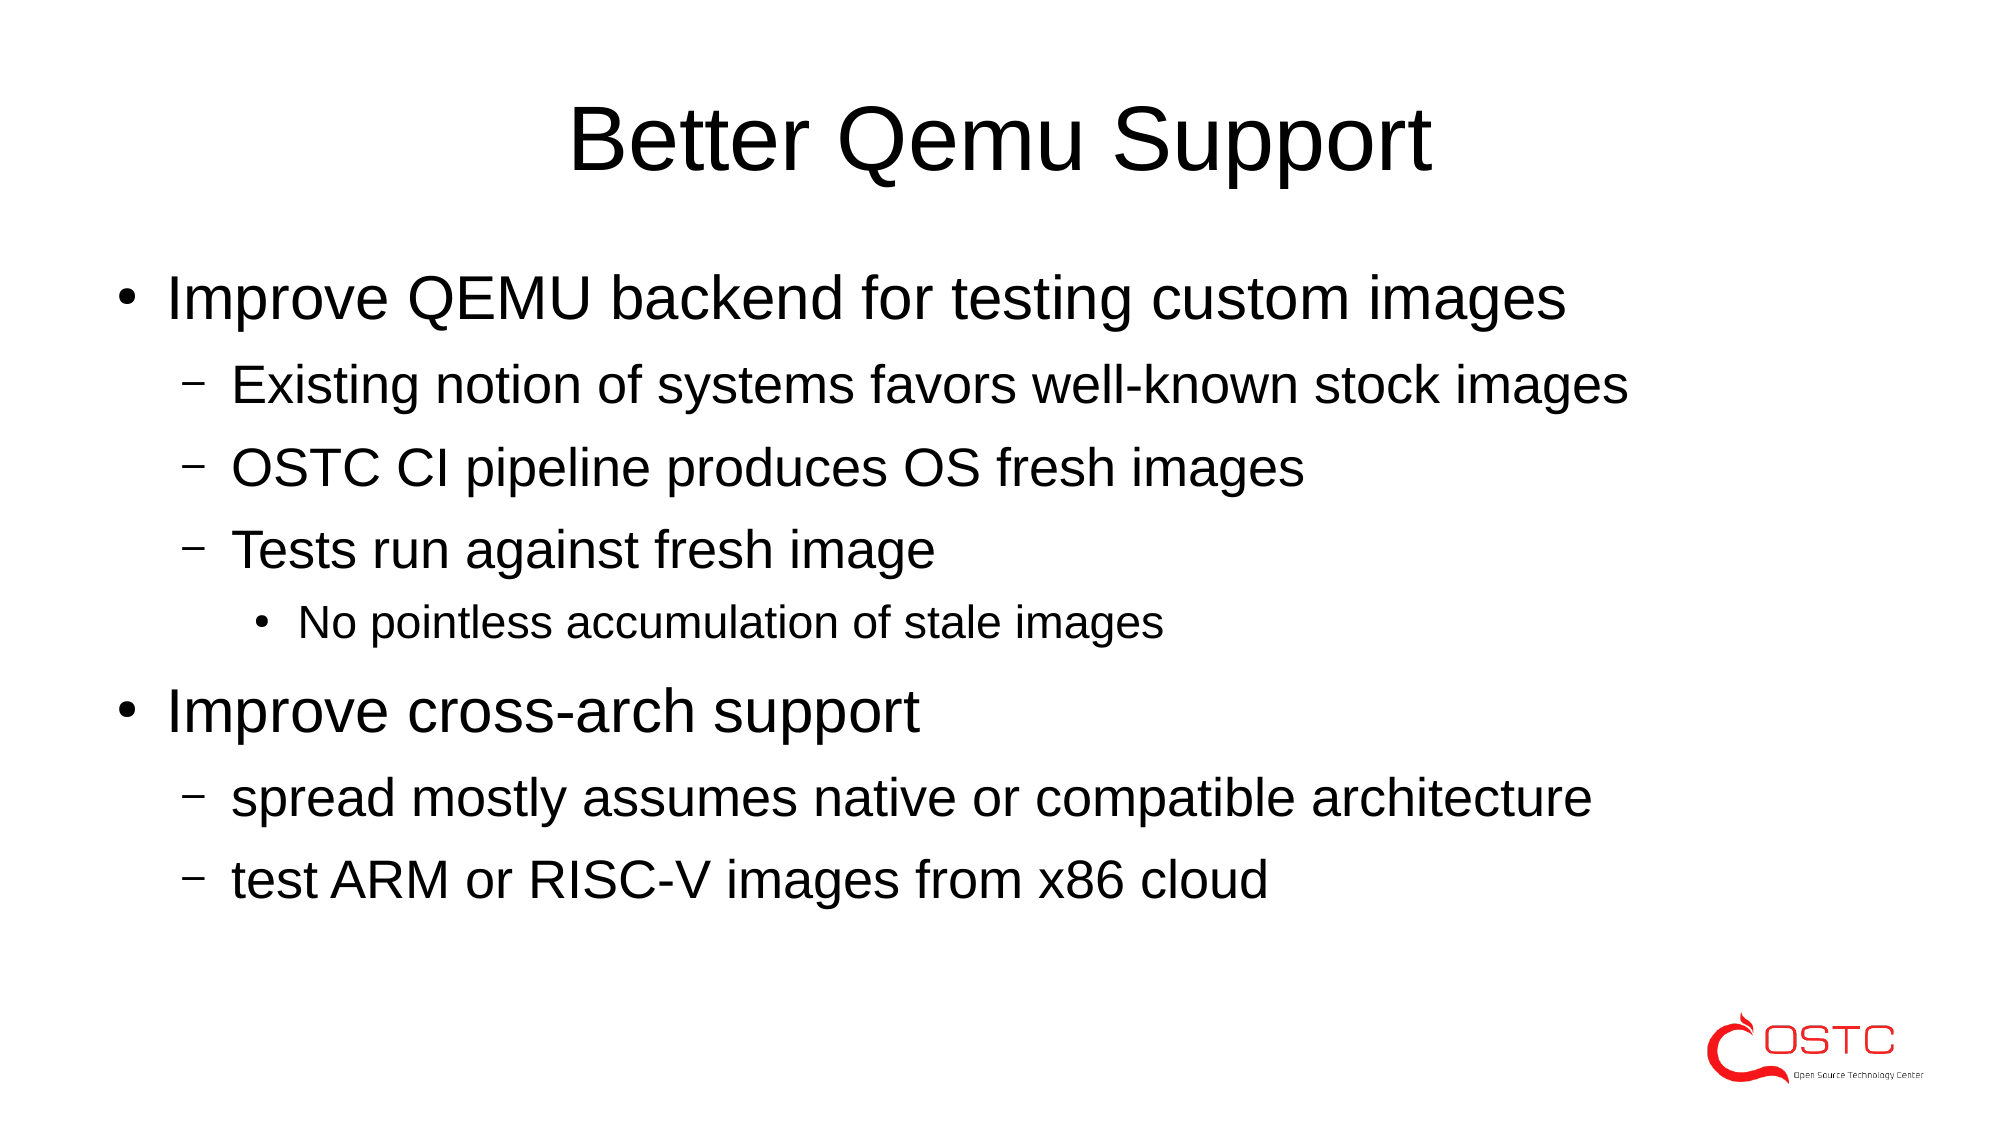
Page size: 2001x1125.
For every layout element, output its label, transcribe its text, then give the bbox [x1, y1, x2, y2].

title Better Qemu Support [100, 44, 1901, 233]
picture [1643, 933, 2001, 1125]
list Improve QEMU backend for testing custom images Existing notion of systems favors well-known stock images OSTC CI pipeline produces OS fresh images Tests run against fresh image No pointless accumulation of stale images Improve cross-arch support spread mostly assumes native or compatible architecture test ARM or RISC-V images from x86 cloud [100, 263, 1901, 916]
